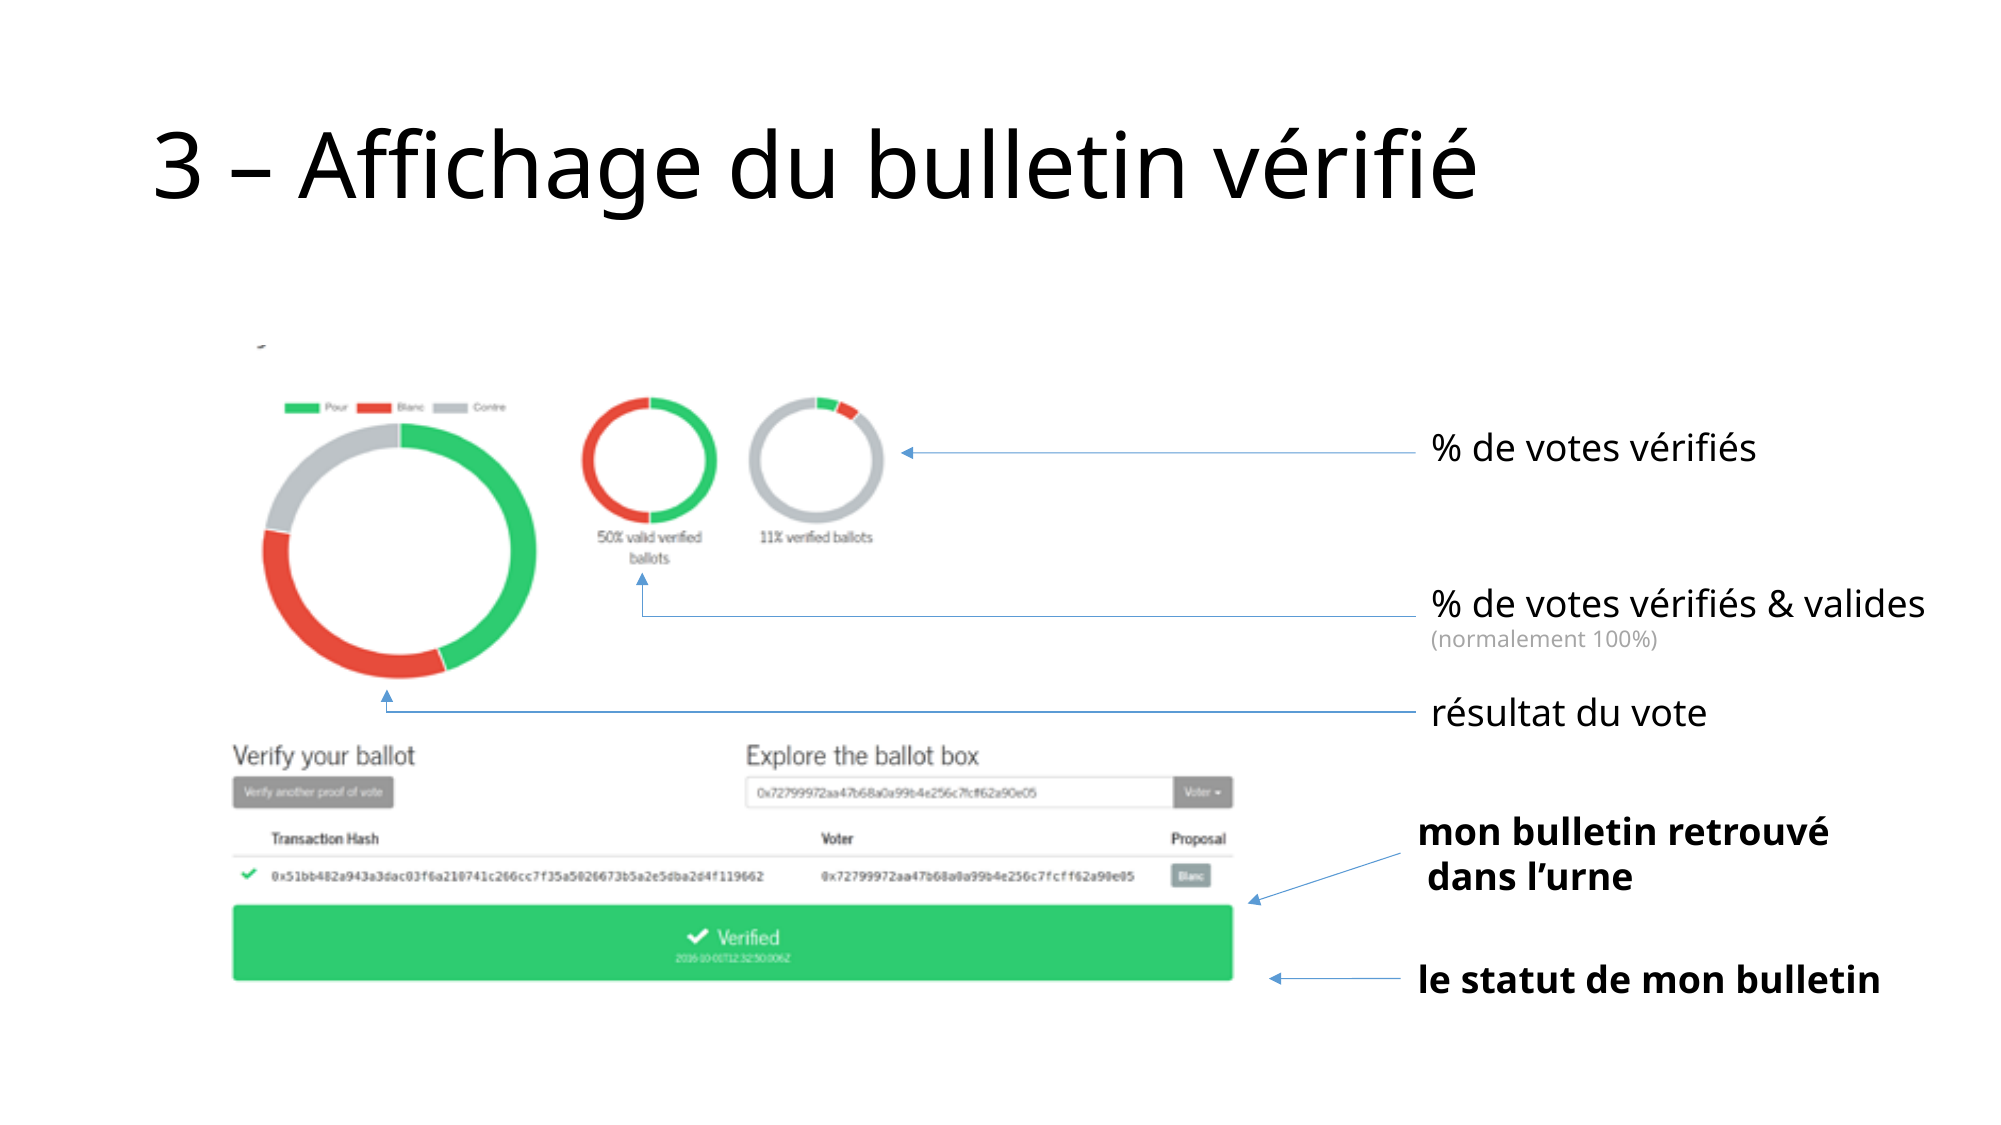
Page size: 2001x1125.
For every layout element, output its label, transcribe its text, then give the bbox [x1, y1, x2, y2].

title 3 – Affichage du bulletin vérifié [137, 59, 1863, 278]
text_box % de votes vérifiés [1416, 416, 1773, 477]
text_box % de votes vérifiés & valides (normalement 100%) [1416, 572, 1941, 660]
picture [184, 345, 1281, 1028]
text_box résultat du vote [1416, 681, 1723, 742]
text_box le statut de mon bulletin [1402, 948, 1898, 1009]
text_box mon bulletin retrouvé dans l’urne [1402, 800, 1846, 905]
